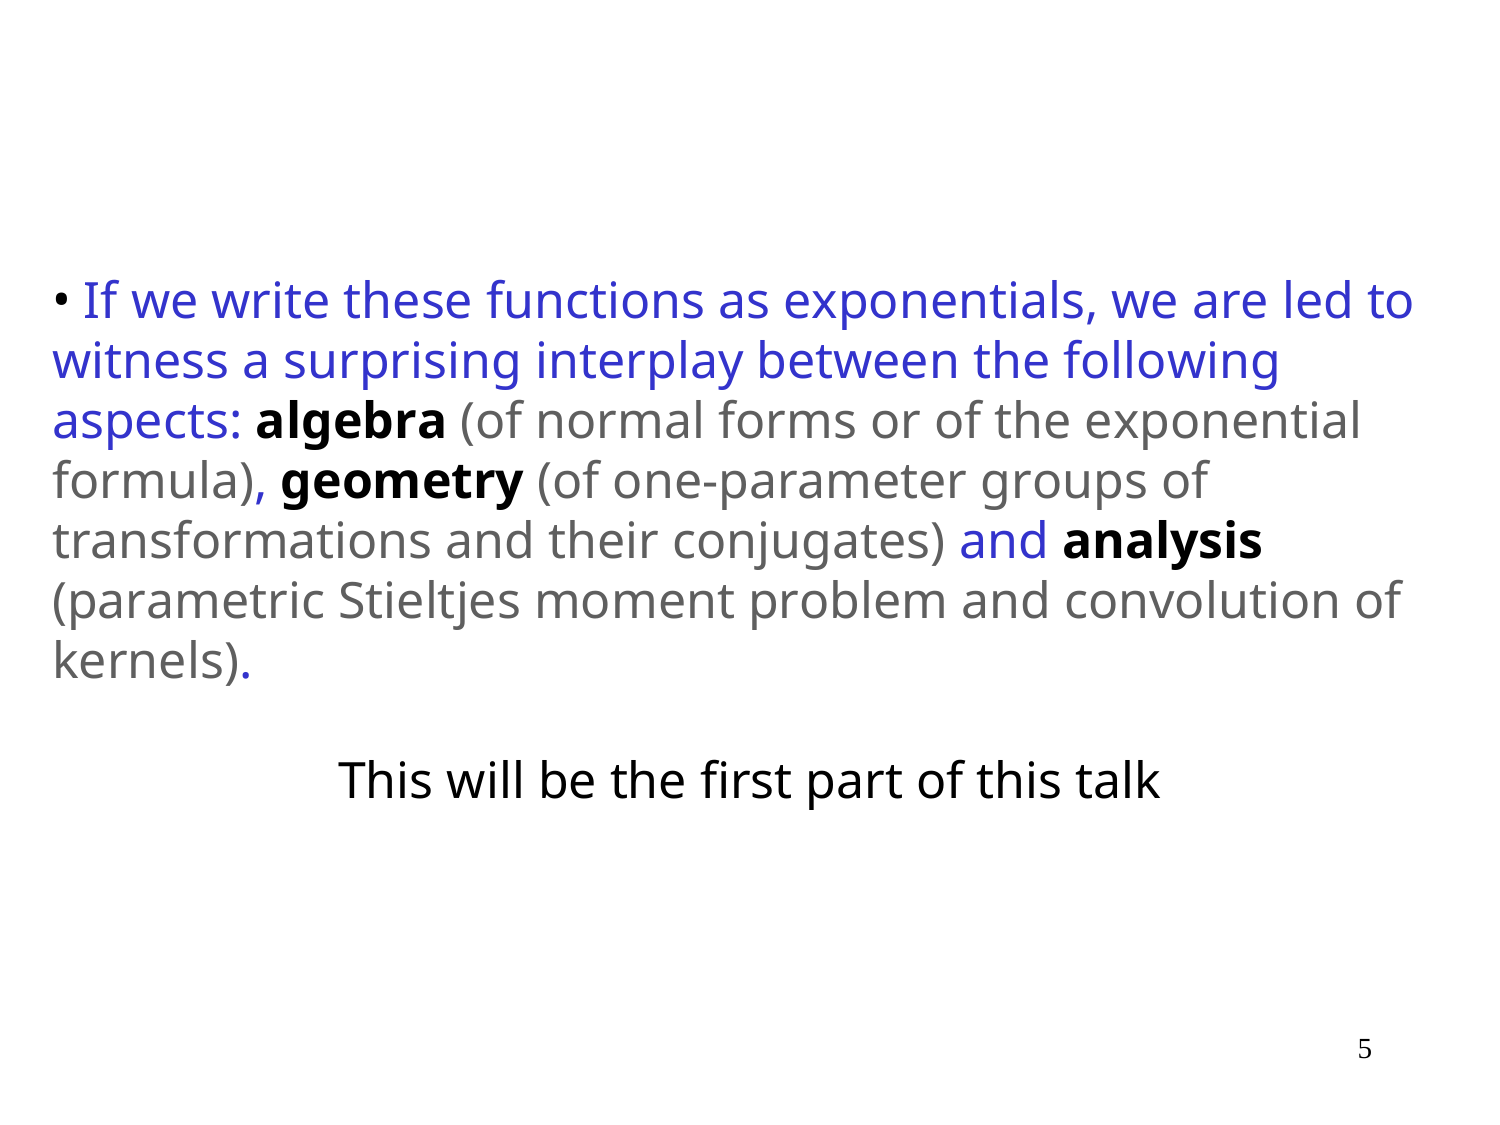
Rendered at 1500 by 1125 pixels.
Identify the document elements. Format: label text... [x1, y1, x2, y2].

text_box If we write these functions as exponentials, we are led to witness a surprising interplay between the following aspects: algebra (of normal forms or of the exponential formula), geometry (of one-parameter groups of transformations and their conjugates) and analysis (parametric Stieltjes moment problem and convolution of kernels). This will be the first part of this talk [37, 260, 1463, 877]
